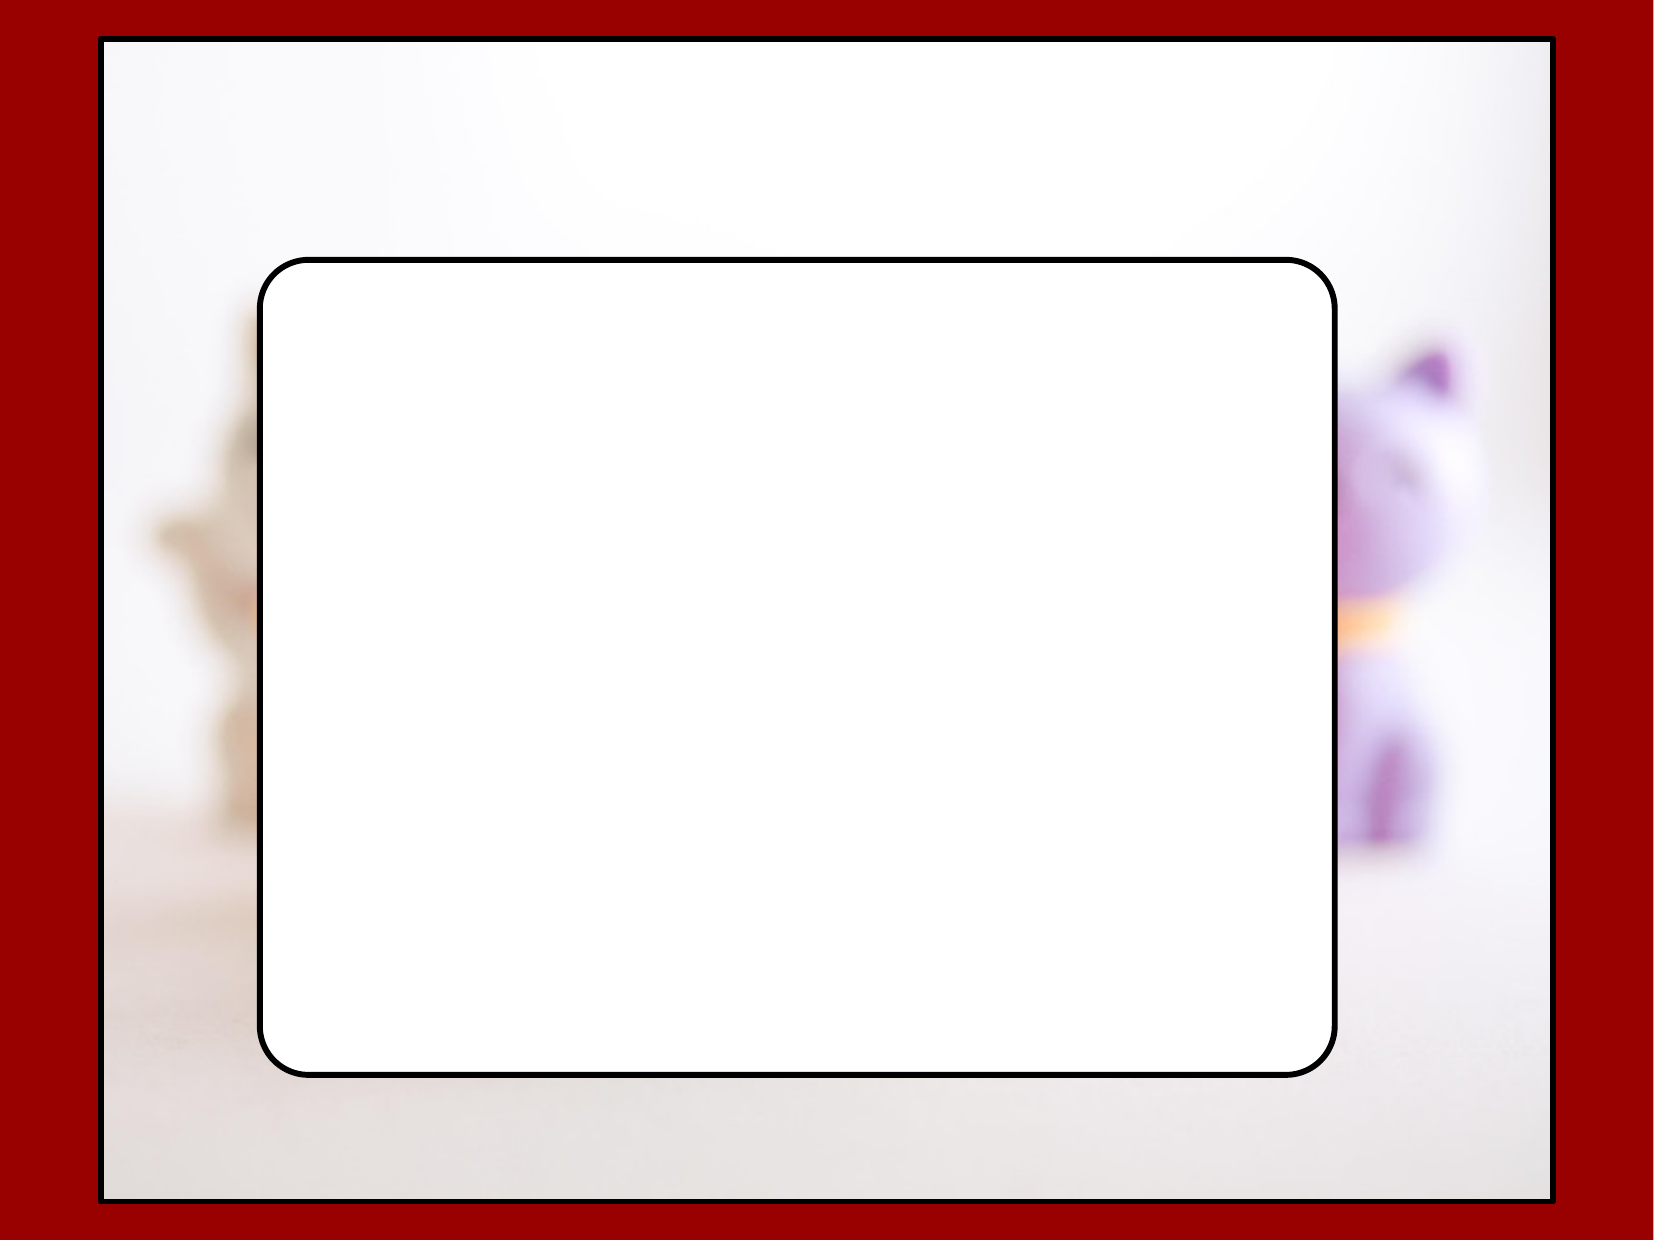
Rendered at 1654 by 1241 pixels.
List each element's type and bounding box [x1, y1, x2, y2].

text_box [259, 259, 1335, 1075]
picture [103, 41, 1550, 1199]
